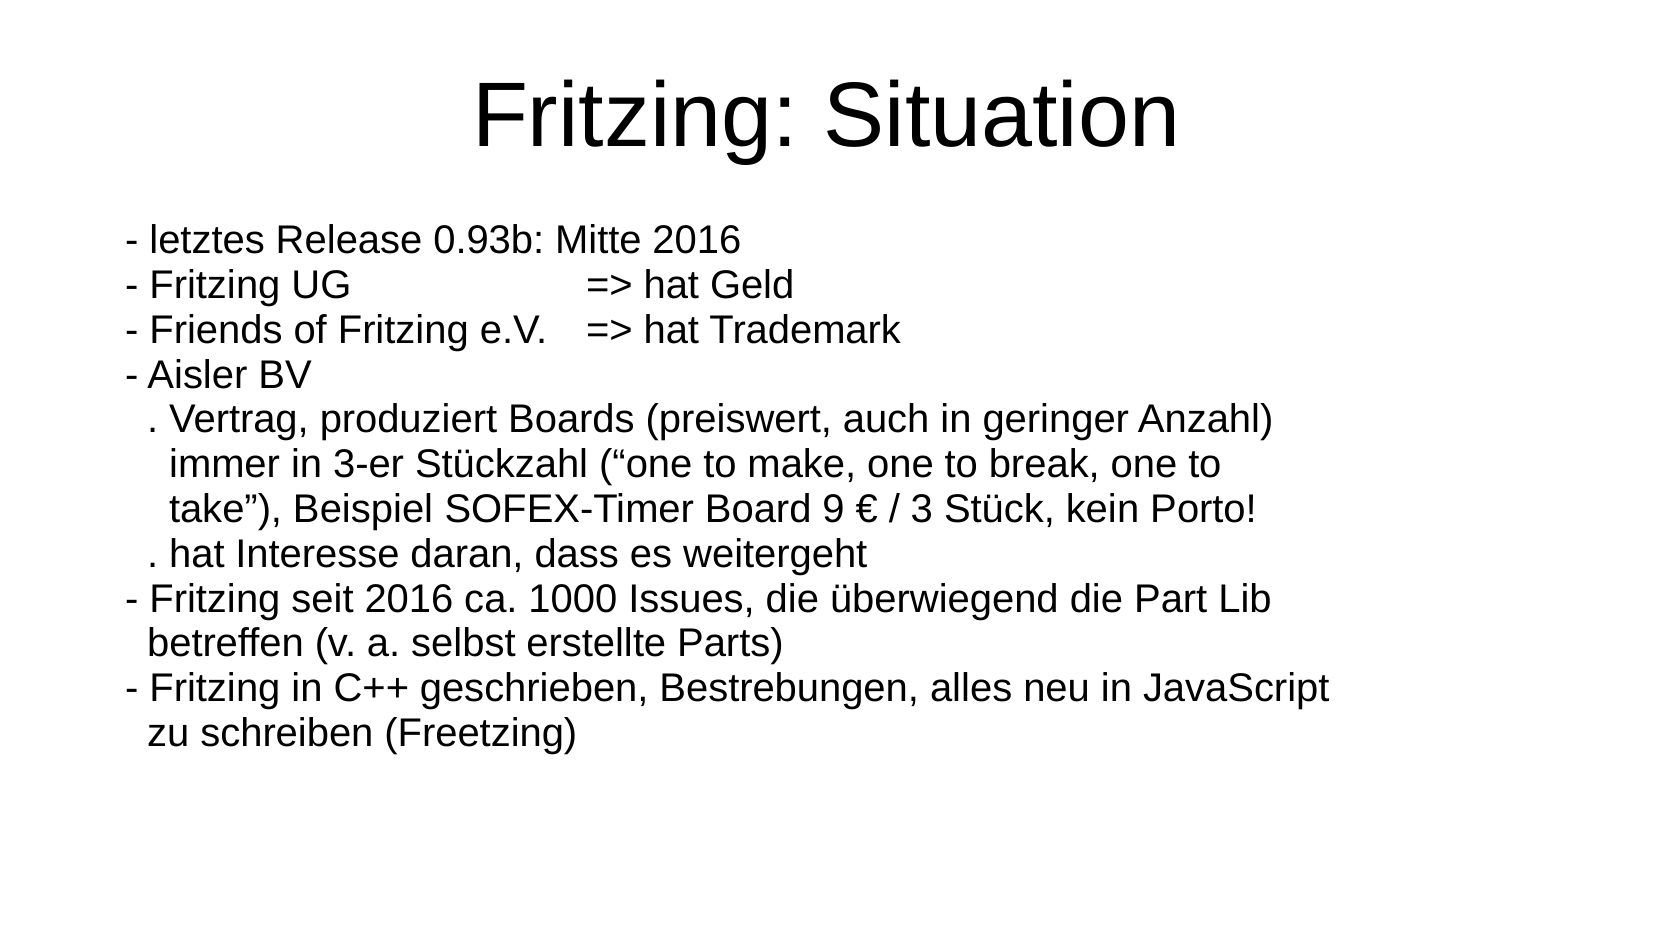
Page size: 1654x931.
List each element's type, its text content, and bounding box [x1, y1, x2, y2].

title Fritzing: Situation [82, 37, 1571, 193]
list - letztes Release 0.93b: Mitte 2016 - Fritzing UG => hat Geld - Friends of Fritzing e.V. => hat Trademark - Aisler BV . Vertrag, produziert Boards (preiswert, auch in geringer Anzahl) immer in 3-er Stückzahl (“one to make, one to break, one to take”), Beispiel SOFEX-Timer Board 9 € / 3 Stück, kein Porto! . hat Interesse daran, dass es weitergeht - Fritzing seit 2016 ca. 1000 Issues, die überwiegend die Part Lib betreffen (v. a. selbst erstellte Parts) - Fritzing in C++ geschrieben, Bestrebungen, alles neu in JavaScript zu schreiben (Freetzing) [82, 217, 1571, 758]
